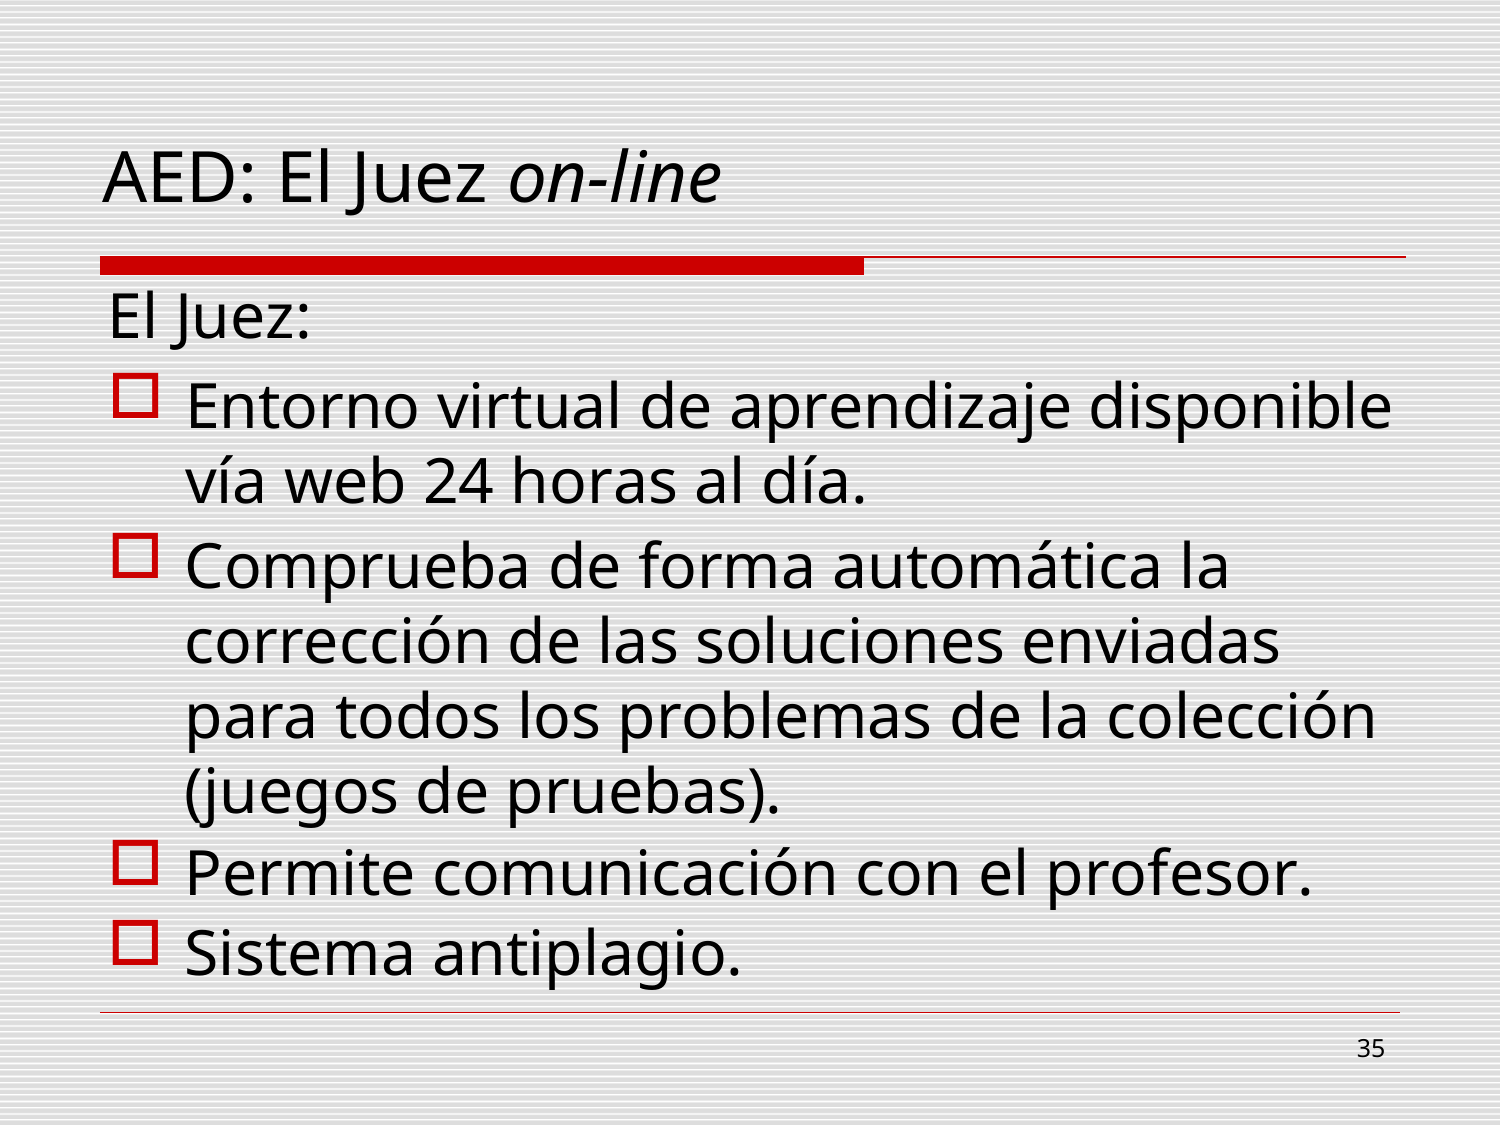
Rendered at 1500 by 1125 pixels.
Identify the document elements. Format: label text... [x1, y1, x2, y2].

picture [0, 0, 1500, 1125]
list El Juez: Entorno virtual de aprendizaje disponible vía web 24 horas al día. [92, 268, 1438, 518]
text_box Permite comunicación con el profesor. [92, 825, 1438, 905]
text_box <número> [1074, 1024, 1401, 1103]
text_box Comprueba de forma automática la corrección de las soluciones enviadas para todos los problemas de la colección (juegos de pruebas). [92, 518, 1438, 825]
title AED: El Juez on-line [87, 49, 1400, 225]
text_box Sistema antiplagio. [92, 905, 1438, 1001]
